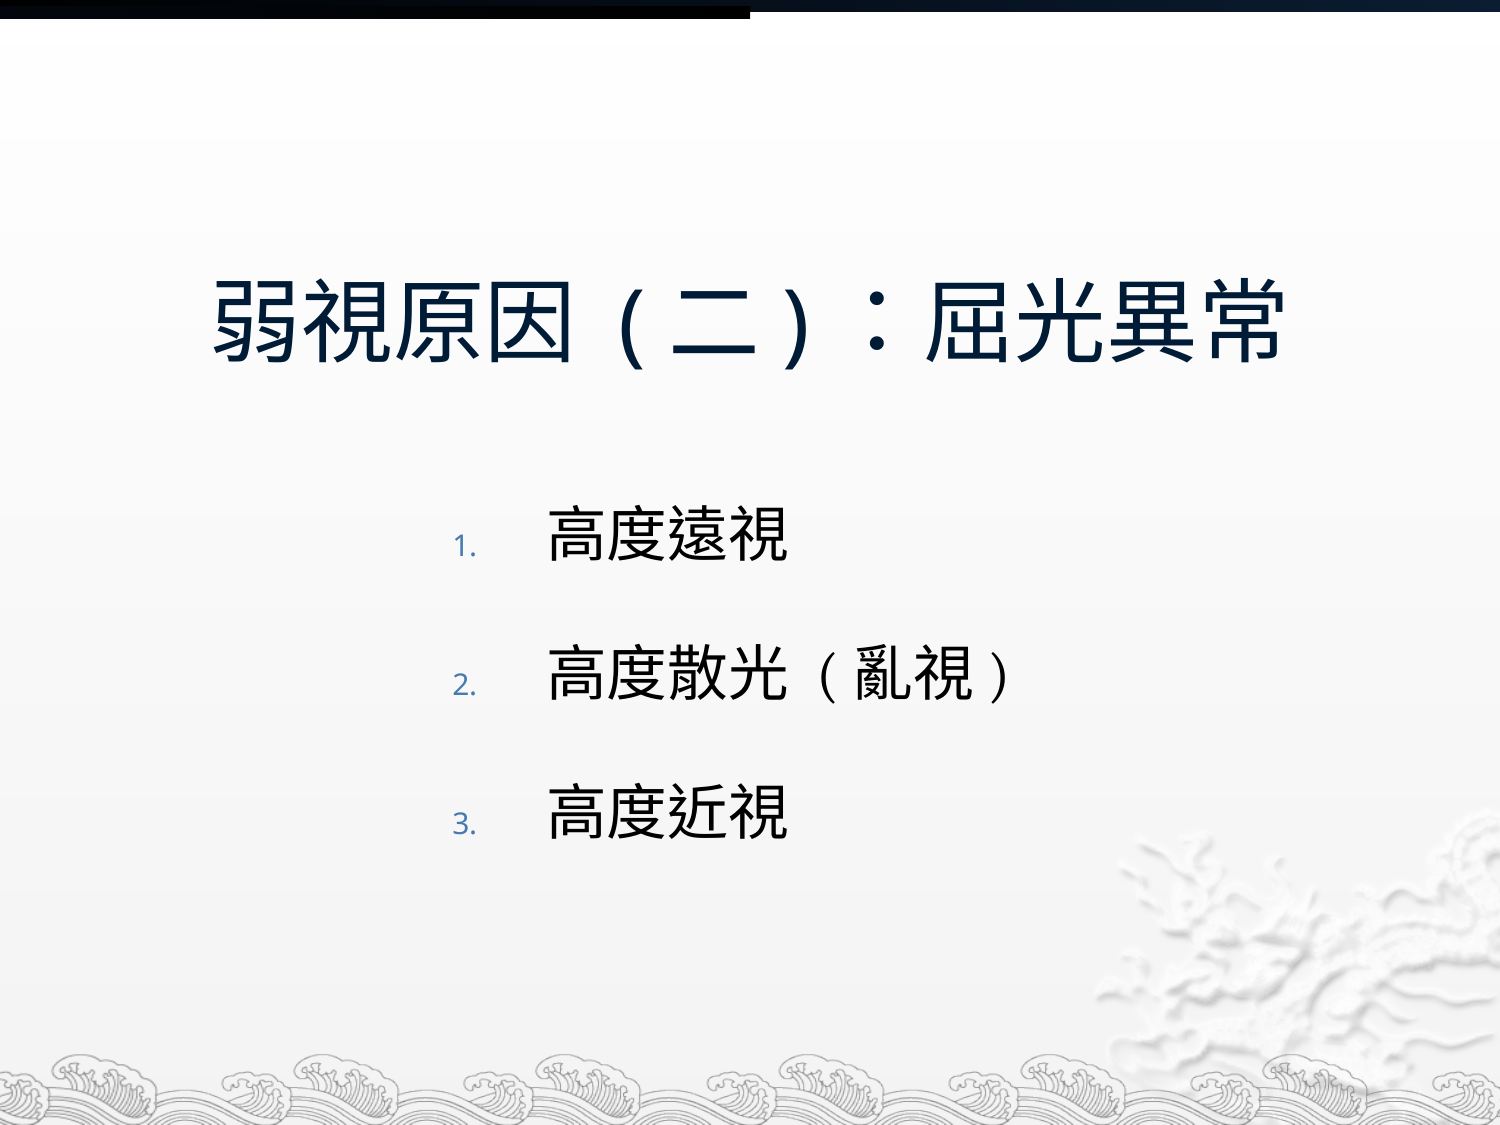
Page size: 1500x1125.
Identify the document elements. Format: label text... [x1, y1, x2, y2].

list 高度遠視 高度散光 (亂視) 高度近視 [437, 437, 1075, 938]
title 弱視原因 (二)：屈光異常 [112, 224, 1388, 413]
